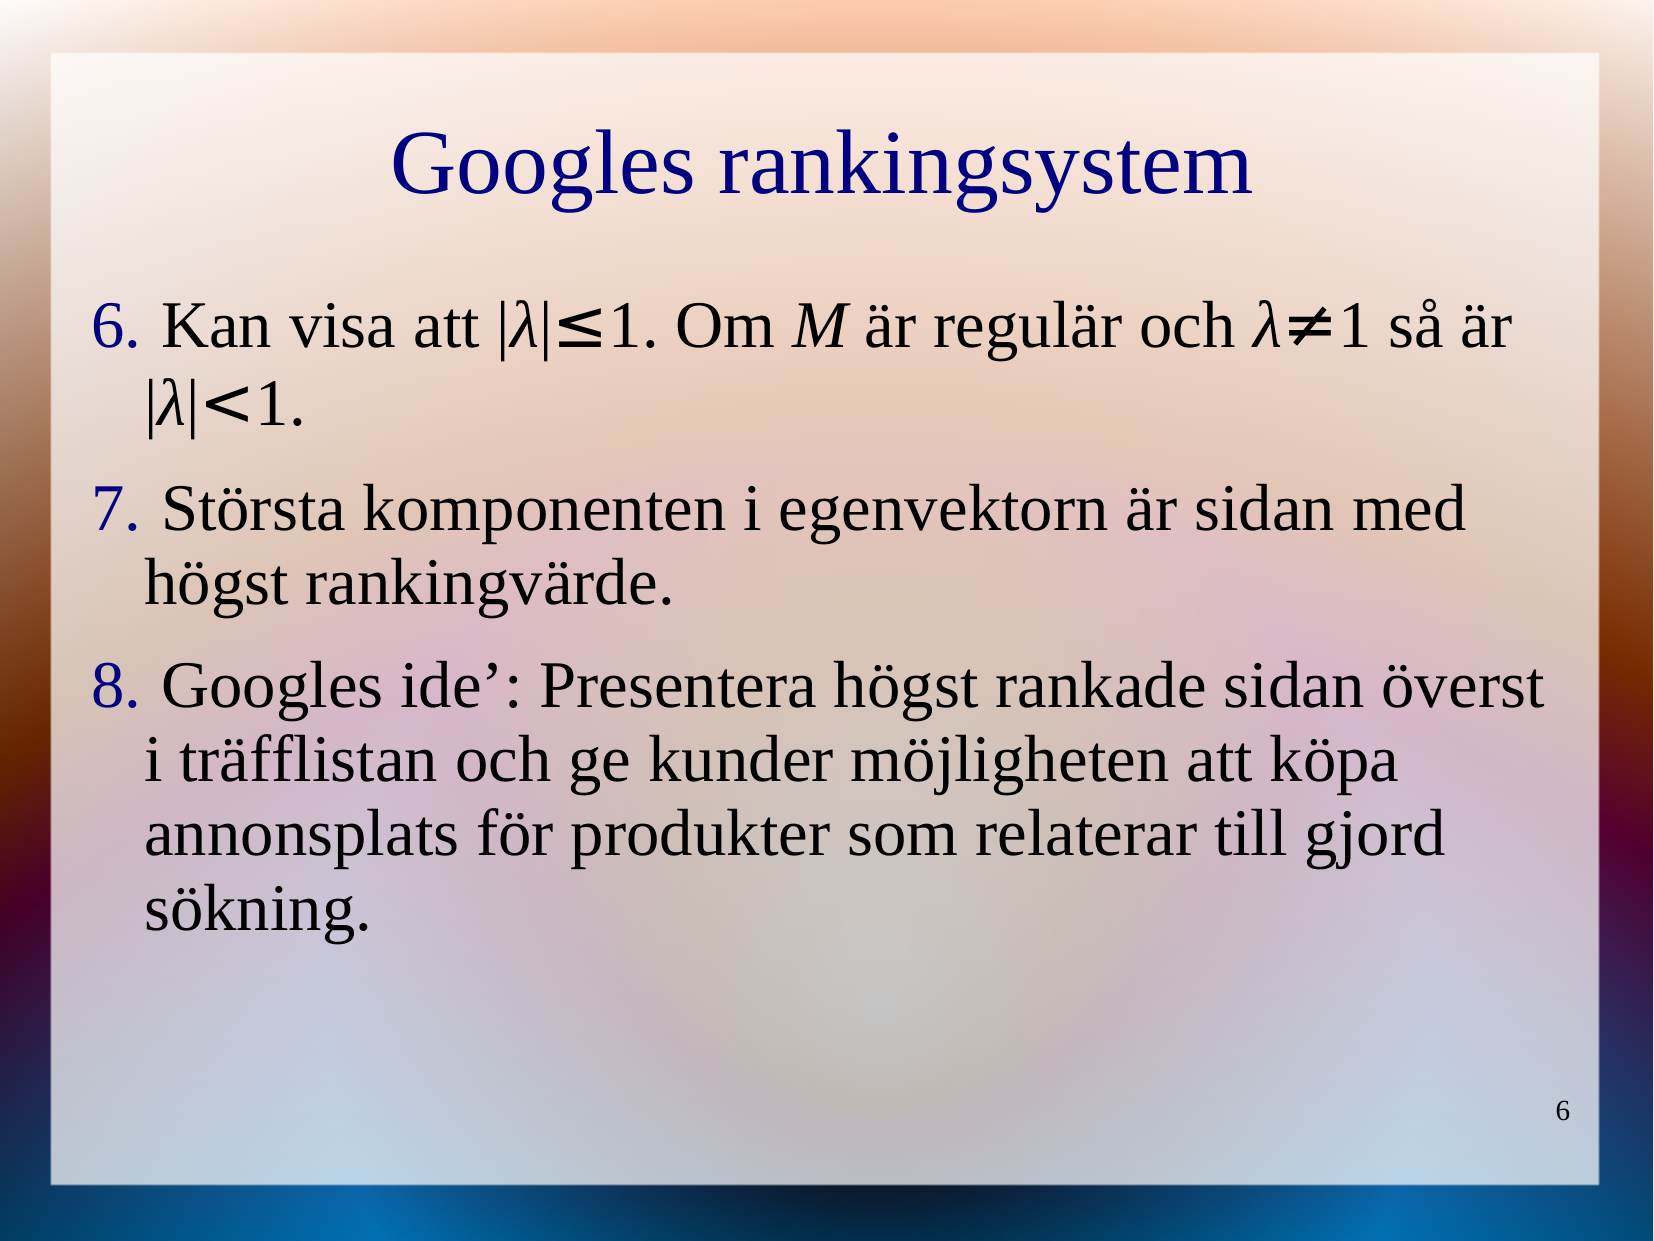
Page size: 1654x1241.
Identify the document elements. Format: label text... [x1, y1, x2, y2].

picture [0, 0, 1654, 1241]
title Googles rankingsystem [74, 62, 1571, 263]
list Kan visa att |λ|≤1. Om M är regulär och λ≠1 så är |λ|<1. Största komponenten i egenvektorn är sidan med högst rankingvärde. Googles ide’: Presentera högst rankade sidan överst i träfflistan och ge kunder möjligheten att köpa annonsplats för produkter som relaterar till gjord sökning. [73, 285, 1562, 1015]
